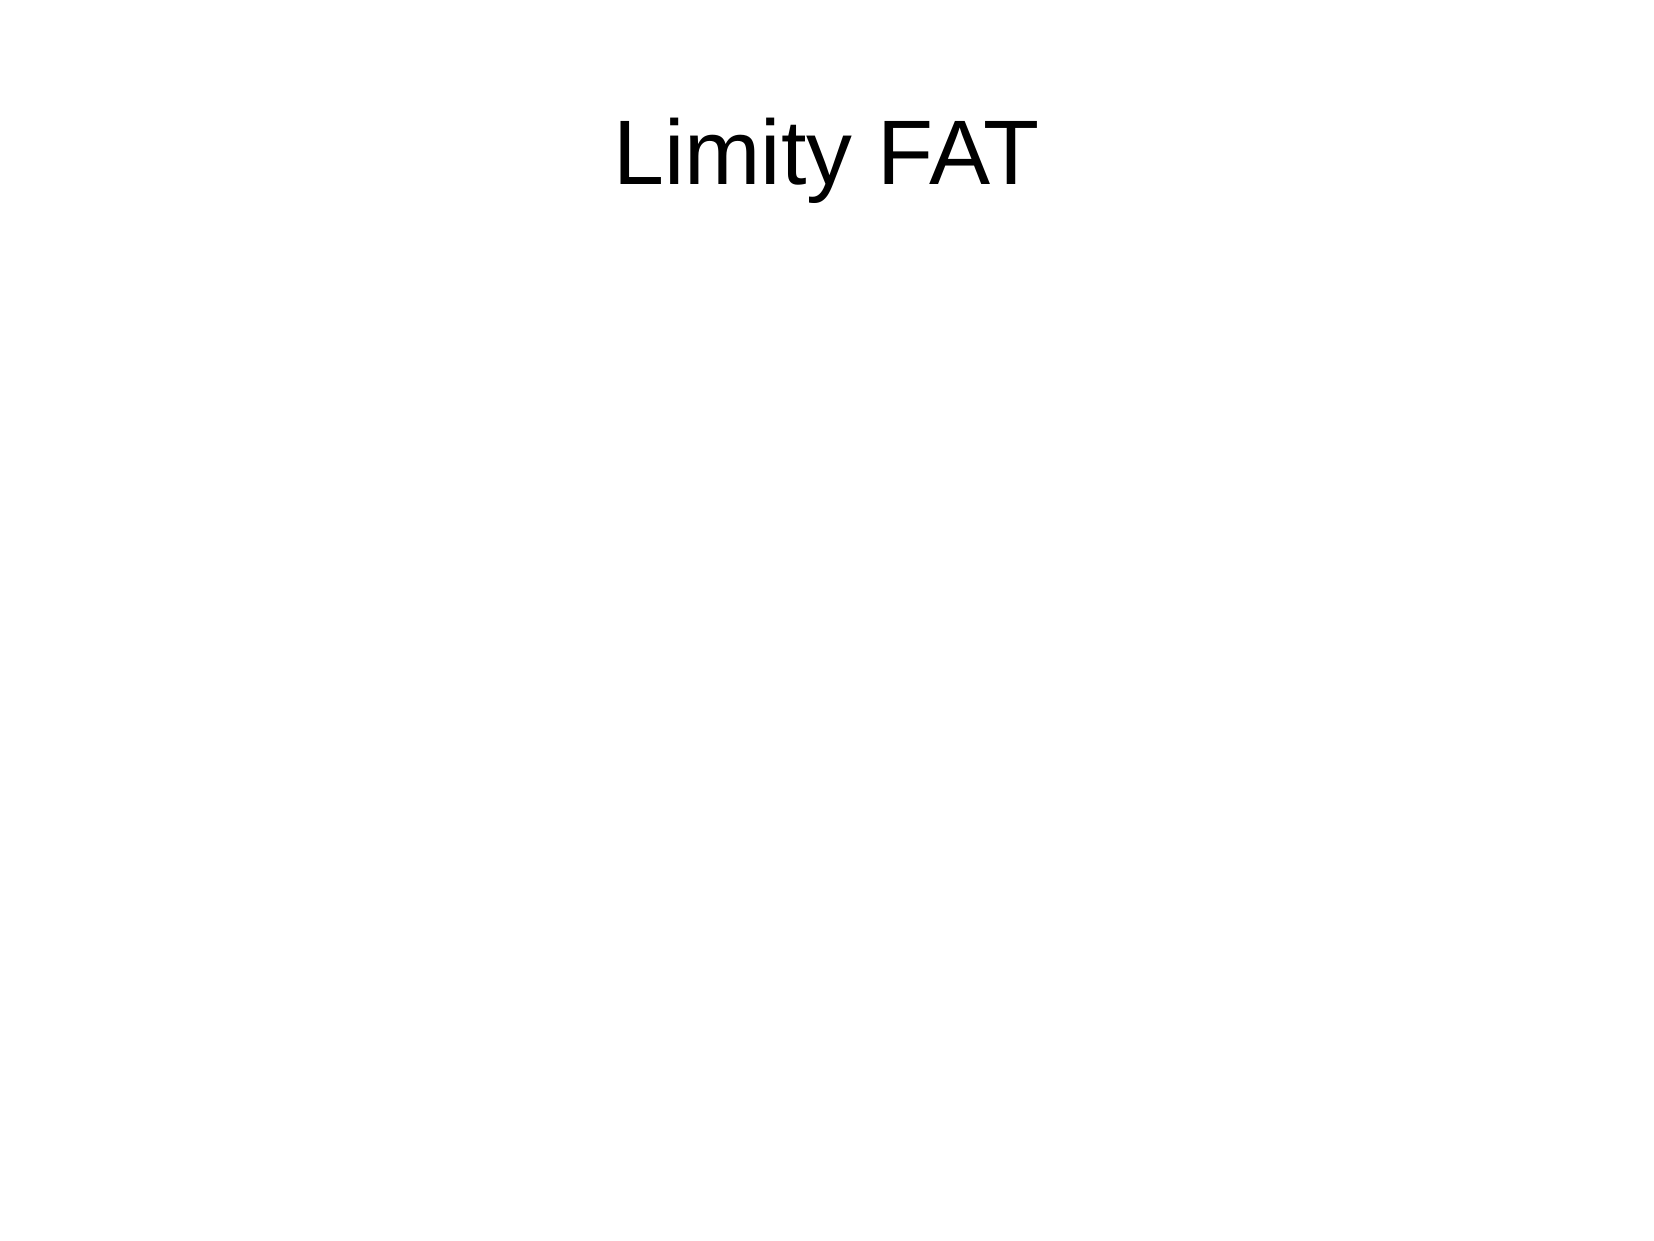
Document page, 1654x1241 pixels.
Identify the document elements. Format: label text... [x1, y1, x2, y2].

title Limity FAT [82, 49, 1571, 257]
